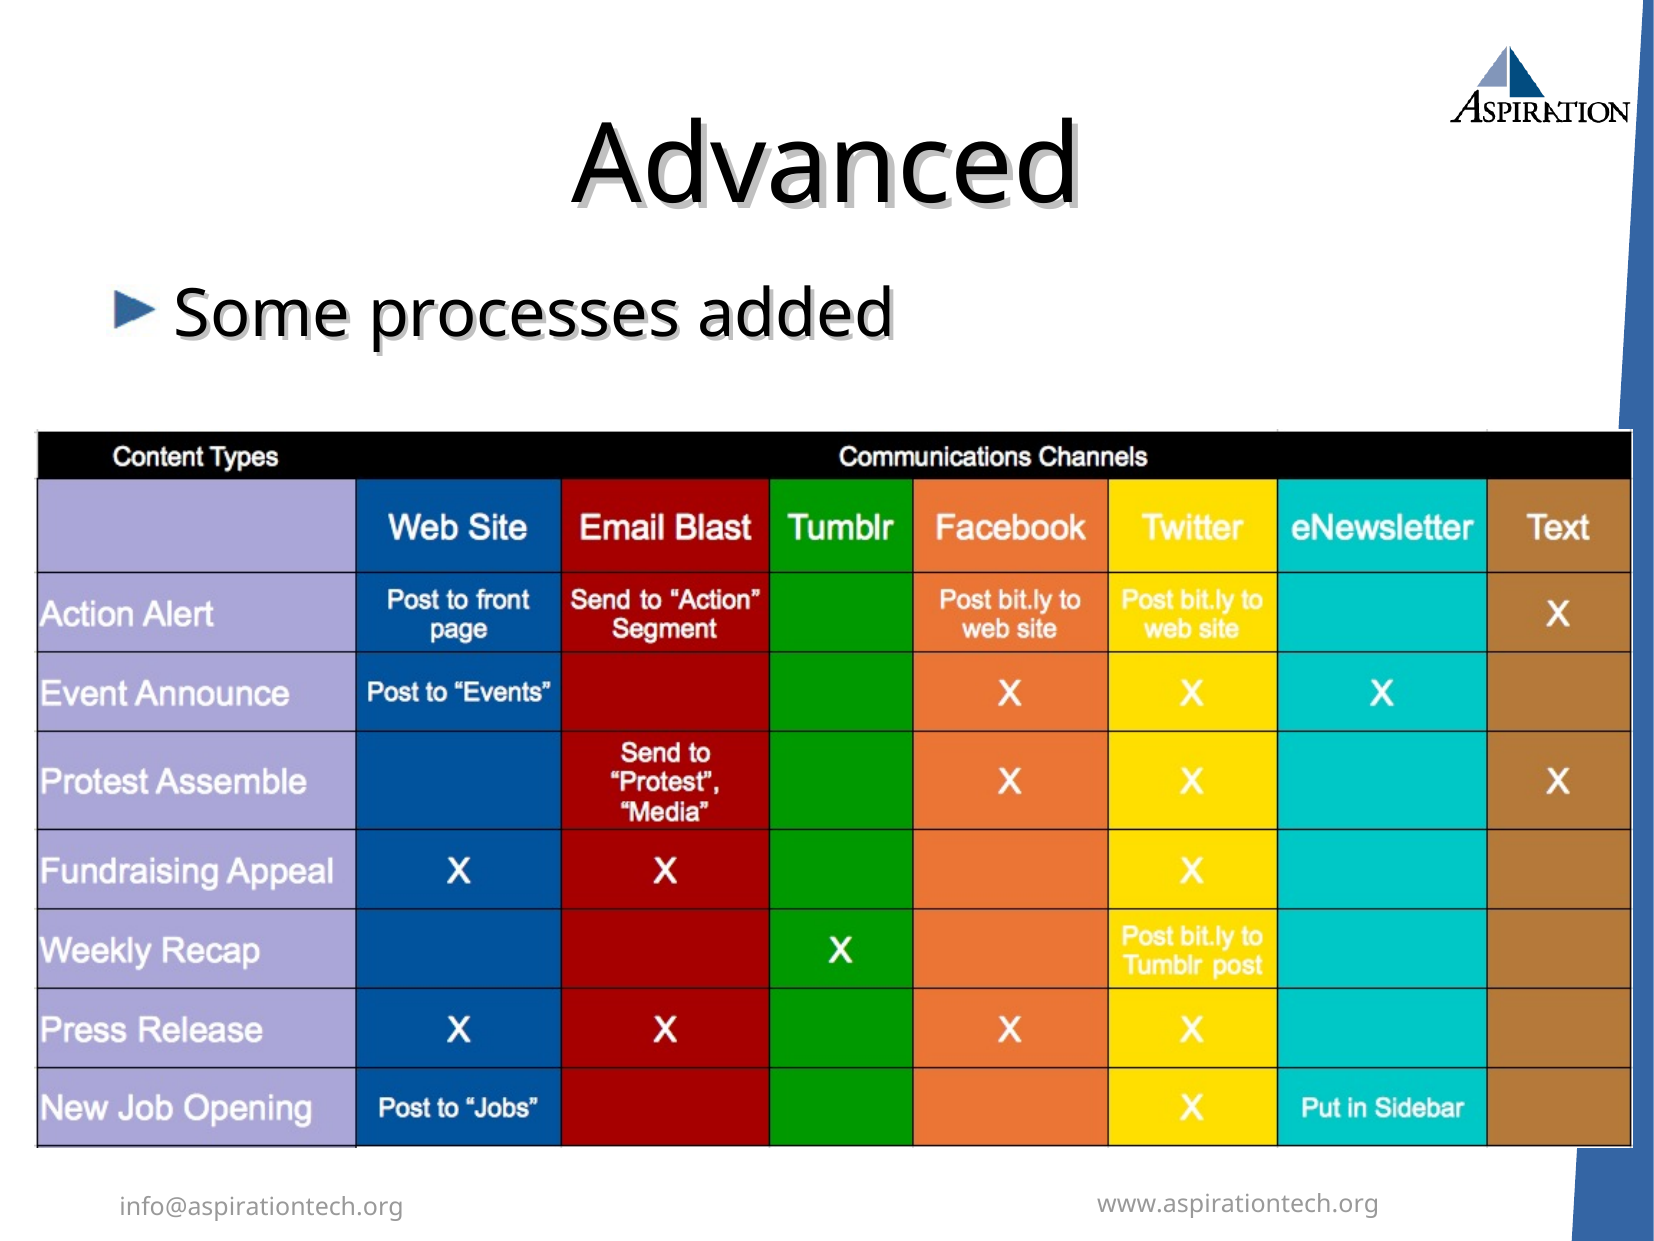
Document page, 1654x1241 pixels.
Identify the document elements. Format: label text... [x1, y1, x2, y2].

picture [106, 284, 160, 337]
title Advanced [82, 49, 1571, 257]
picture [1450, 46, 1631, 132]
text_box Some processes added [89, 269, 1578, 1089]
picture [34, 429, 1633, 1148]
